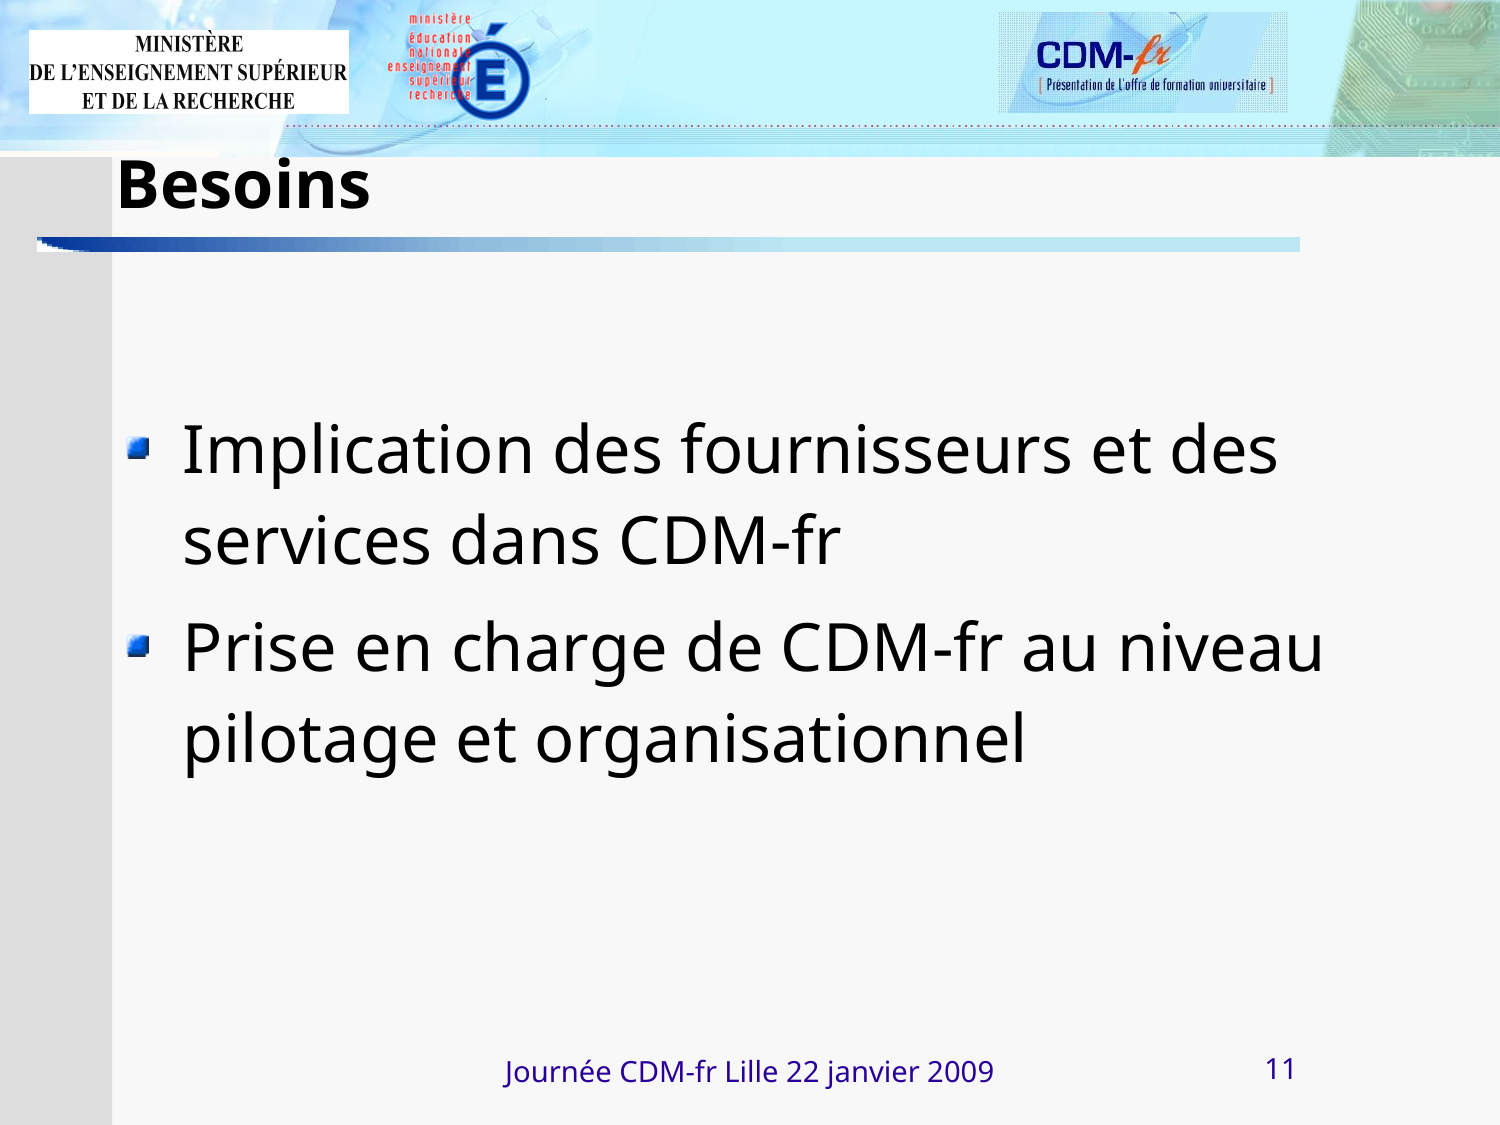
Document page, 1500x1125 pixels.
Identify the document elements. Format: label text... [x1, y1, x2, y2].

picture [0, 0, 1500, 157]
list Implication des fournisseurs et des services dans CDM-fr Prise en charge de CDM-fr au niveau pilotage et organisationnel [126, 402, 1402, 826]
title Besoins [115, 102, 1500, 263]
picture [37, 237, 115, 252]
